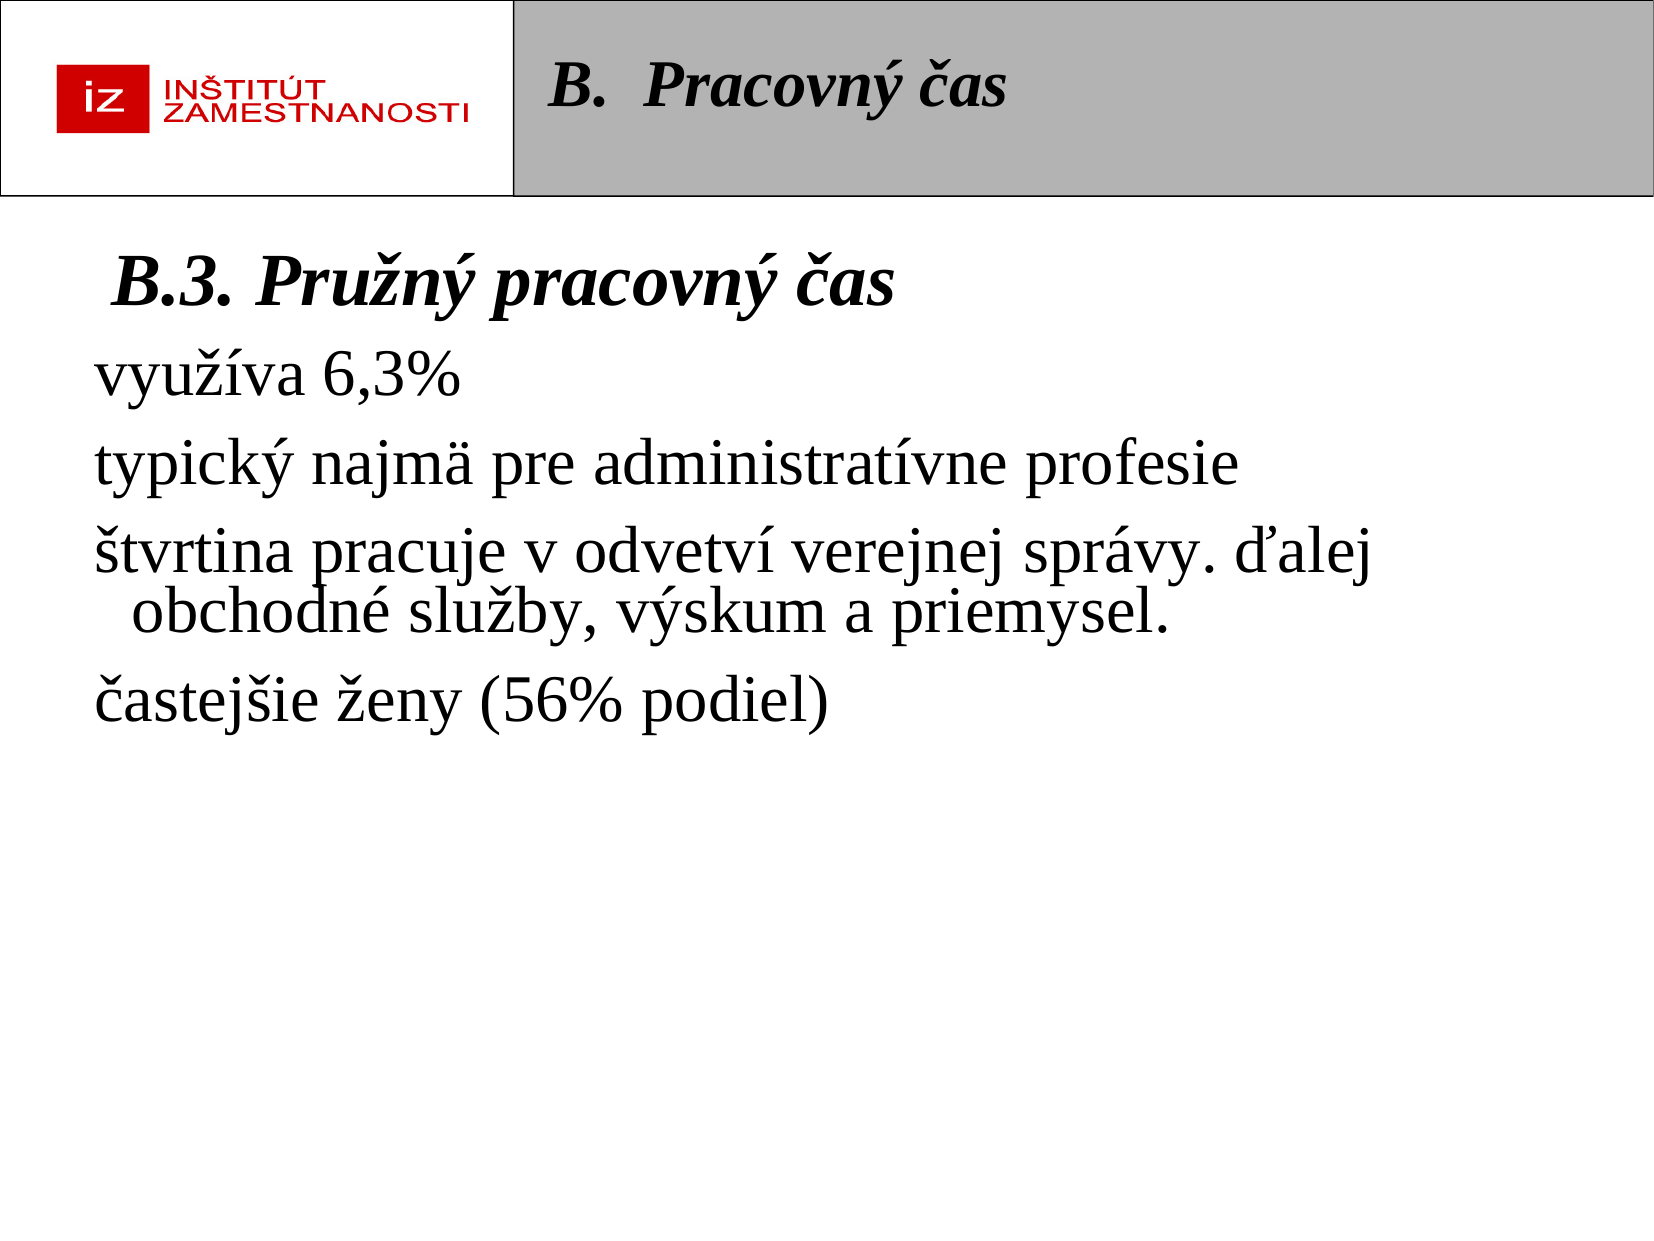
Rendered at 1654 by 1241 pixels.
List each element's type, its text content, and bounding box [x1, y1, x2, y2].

list B.3. Pružný pracovný čas využíva 6,3% typický najmä pre administratívne profesie štvrtina pracuje v odvetví verejnej správy. ďalej obchodné služby, výskum a priemysel. častejšie ženy (56% podiel) [94, 251, 1506, 1034]
picture [5, 5, 513, 190]
text_box [0, 0, 1654, 197]
text_box B. Pracovný čas [531, 59, 1040, 134]
